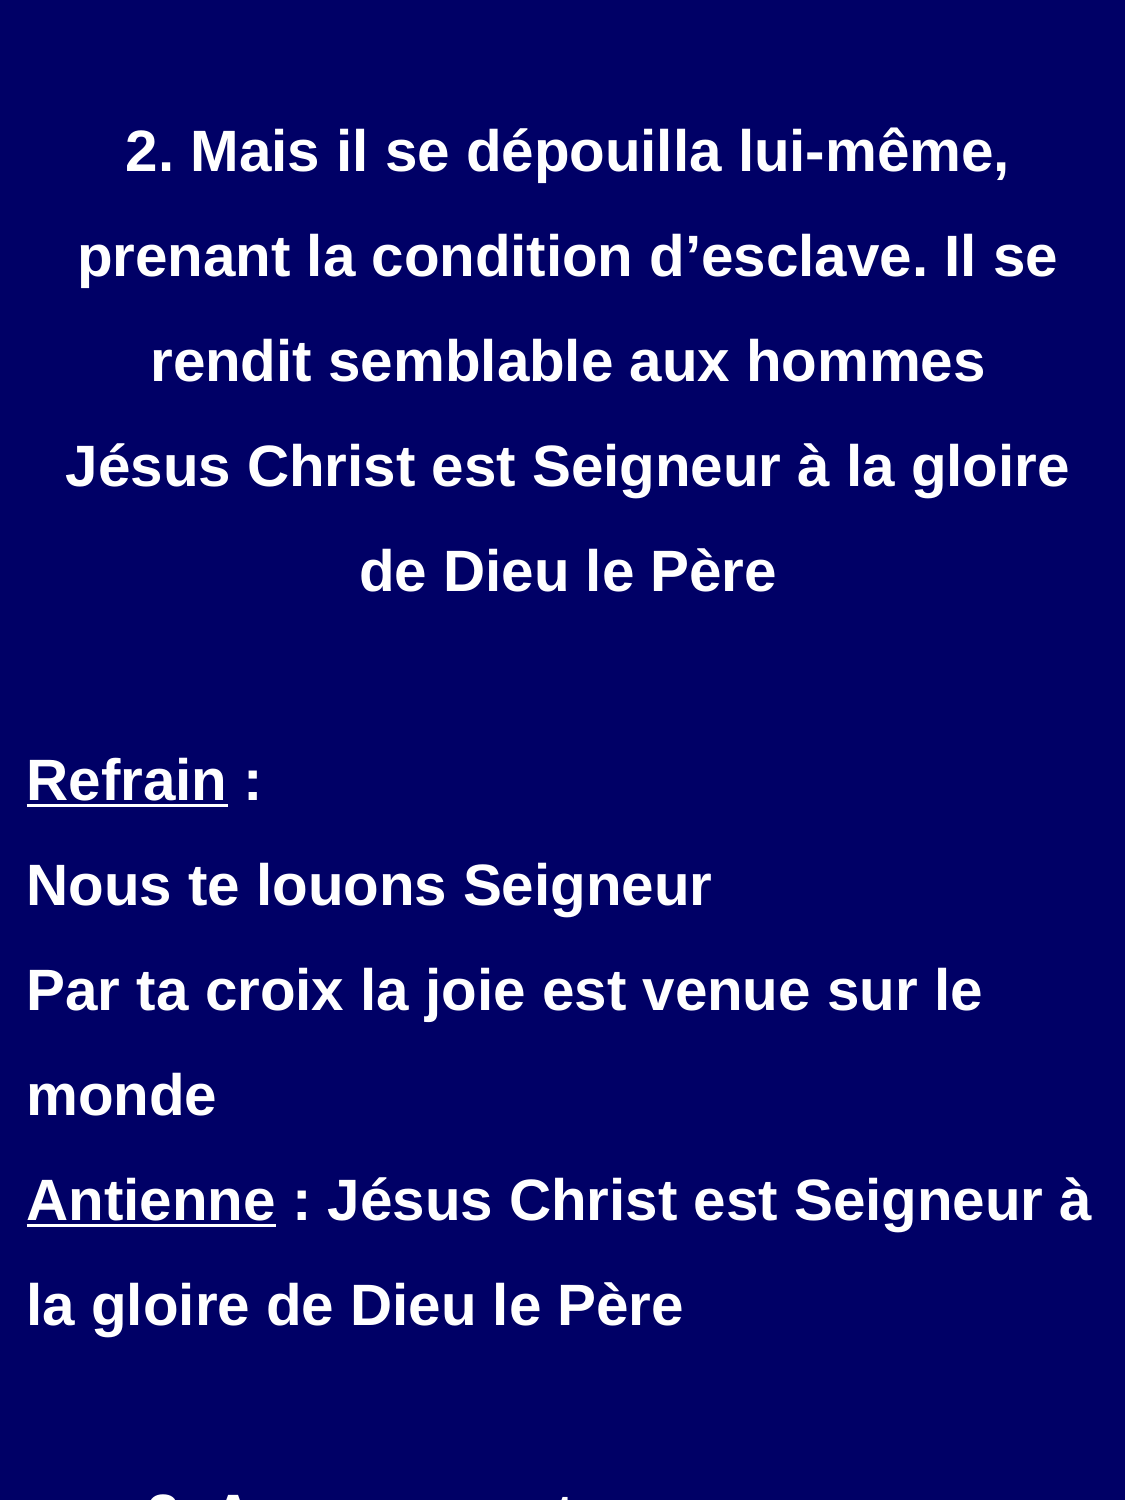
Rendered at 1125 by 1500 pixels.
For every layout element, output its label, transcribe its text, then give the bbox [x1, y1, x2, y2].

text_box 2. Mais il se dépouilla lui-même, prenant la condition d’esclave. Il se rendit semblable aux hommes Jésus Christ est Seigneur à la gloire de Dieu le Père Refrain : Nous te louons Seigneur Par ta croix la joie est venue sur le monde Antienne : Jésus Christ est Seigneur à la gloire de Dieu le Père 3. A son aspect reconnu pour un homme,il s’abaissa En se faisant obéissant jusqu’à la mort, et la mort sur la croix. Jésus Christ est Seigneur à la gloire de Dieu le Père Ref : Nous te louons Seigneur Par ta croix la joie est venue sur le monde 4. C’est pourquoi Dieu l’a élevé et lui a donné le nom qui l’emporte sur tous les noms Jésus Christ est Seigneur à la gloire de Dieu le Père 5. Afin qu’ au nom de Jésus Tout genoux fléchisse au ciel sur terre, aux enfers. Et que toute langue proclame : Jésus Christ est Seigneur à la gloire de Dieu le Père Ref : Nous te louons Seigneur Par ta croix la joie est venue sur le monde Jésus Christ est Seigneur à la gloire de Dieu le Père [11, 5, 1125, 1500]
